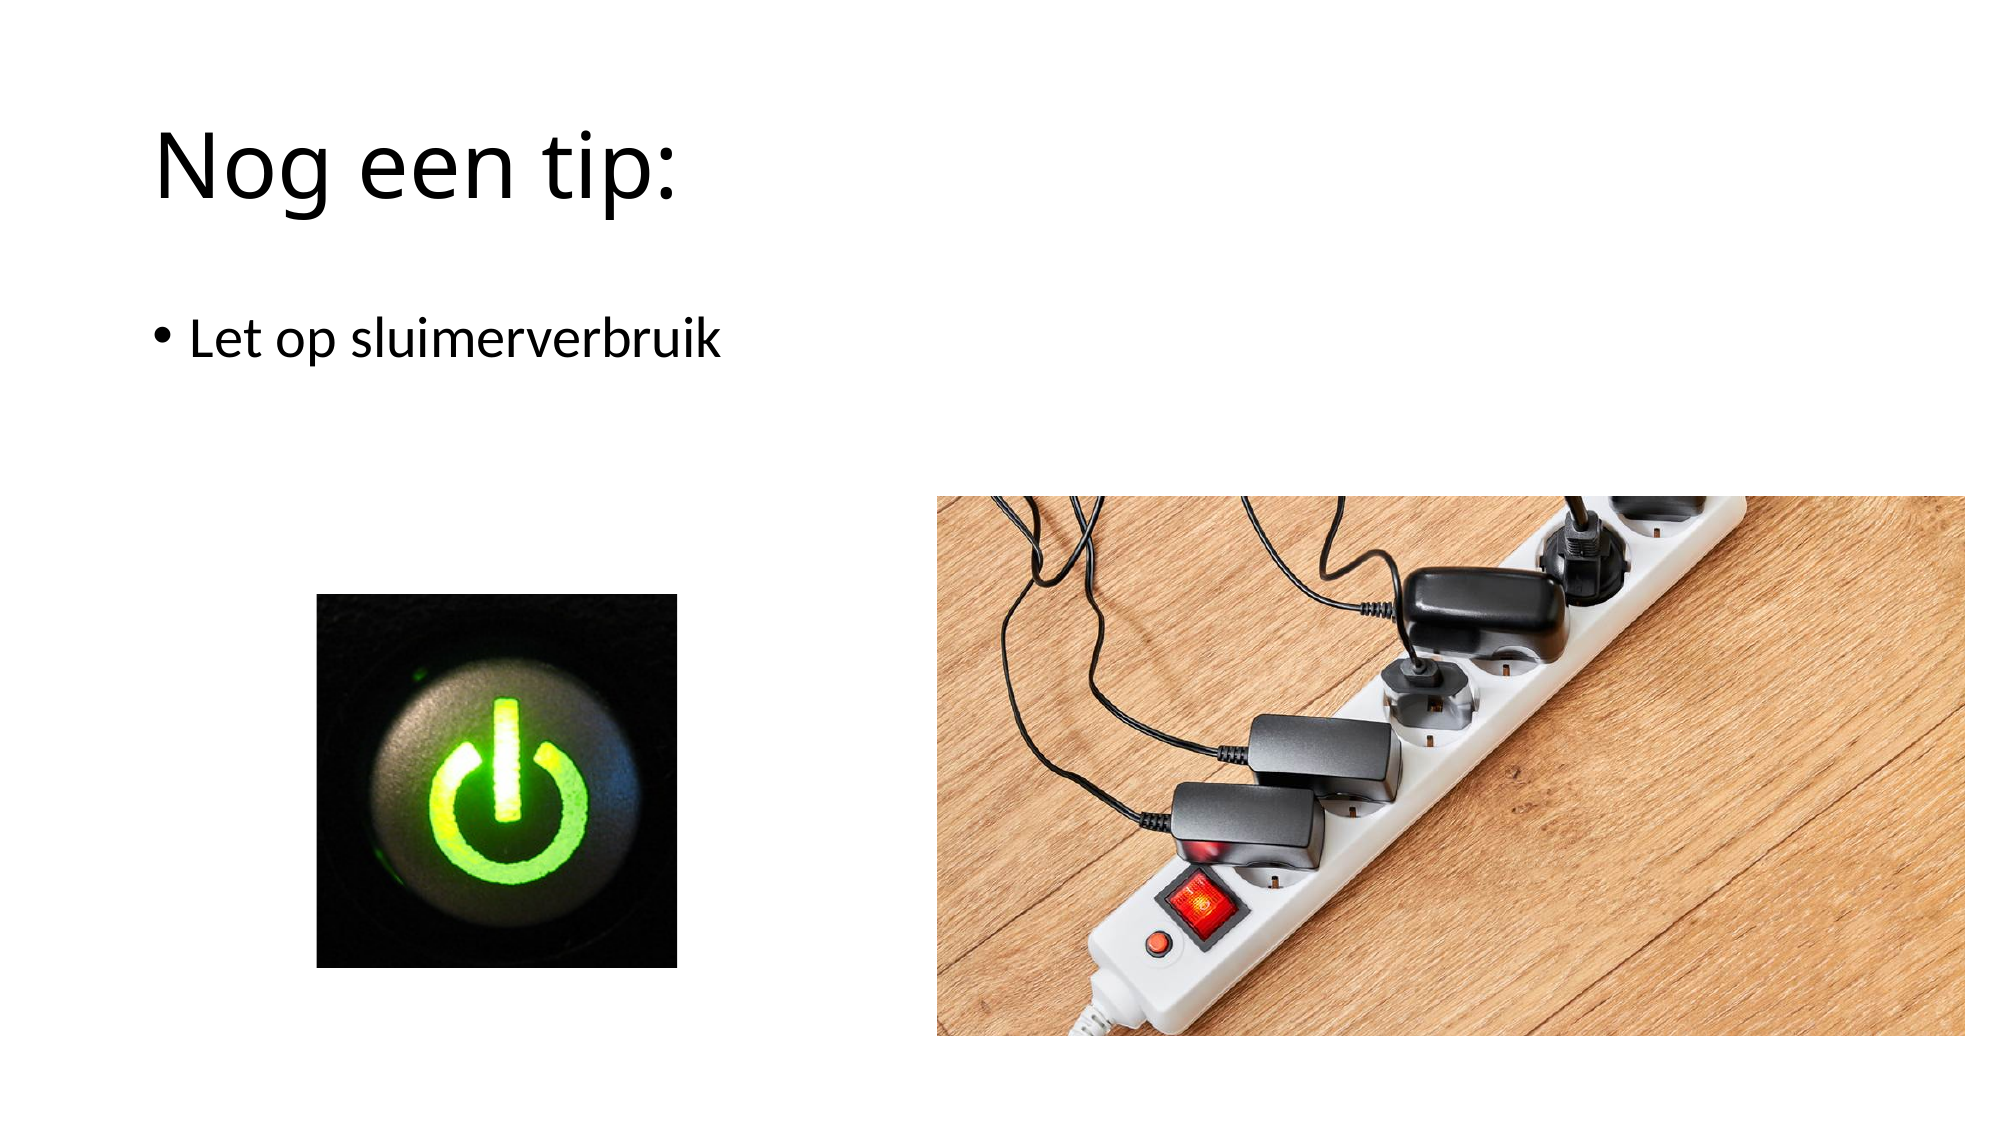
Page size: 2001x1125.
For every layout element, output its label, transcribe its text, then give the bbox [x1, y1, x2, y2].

picture [937, 496, 1965, 1036]
list Let op sluimerverbruik [137, 299, 1863, 1014]
picture [316, 594, 678, 968]
title Nog een tip: [137, 59, 1863, 278]
